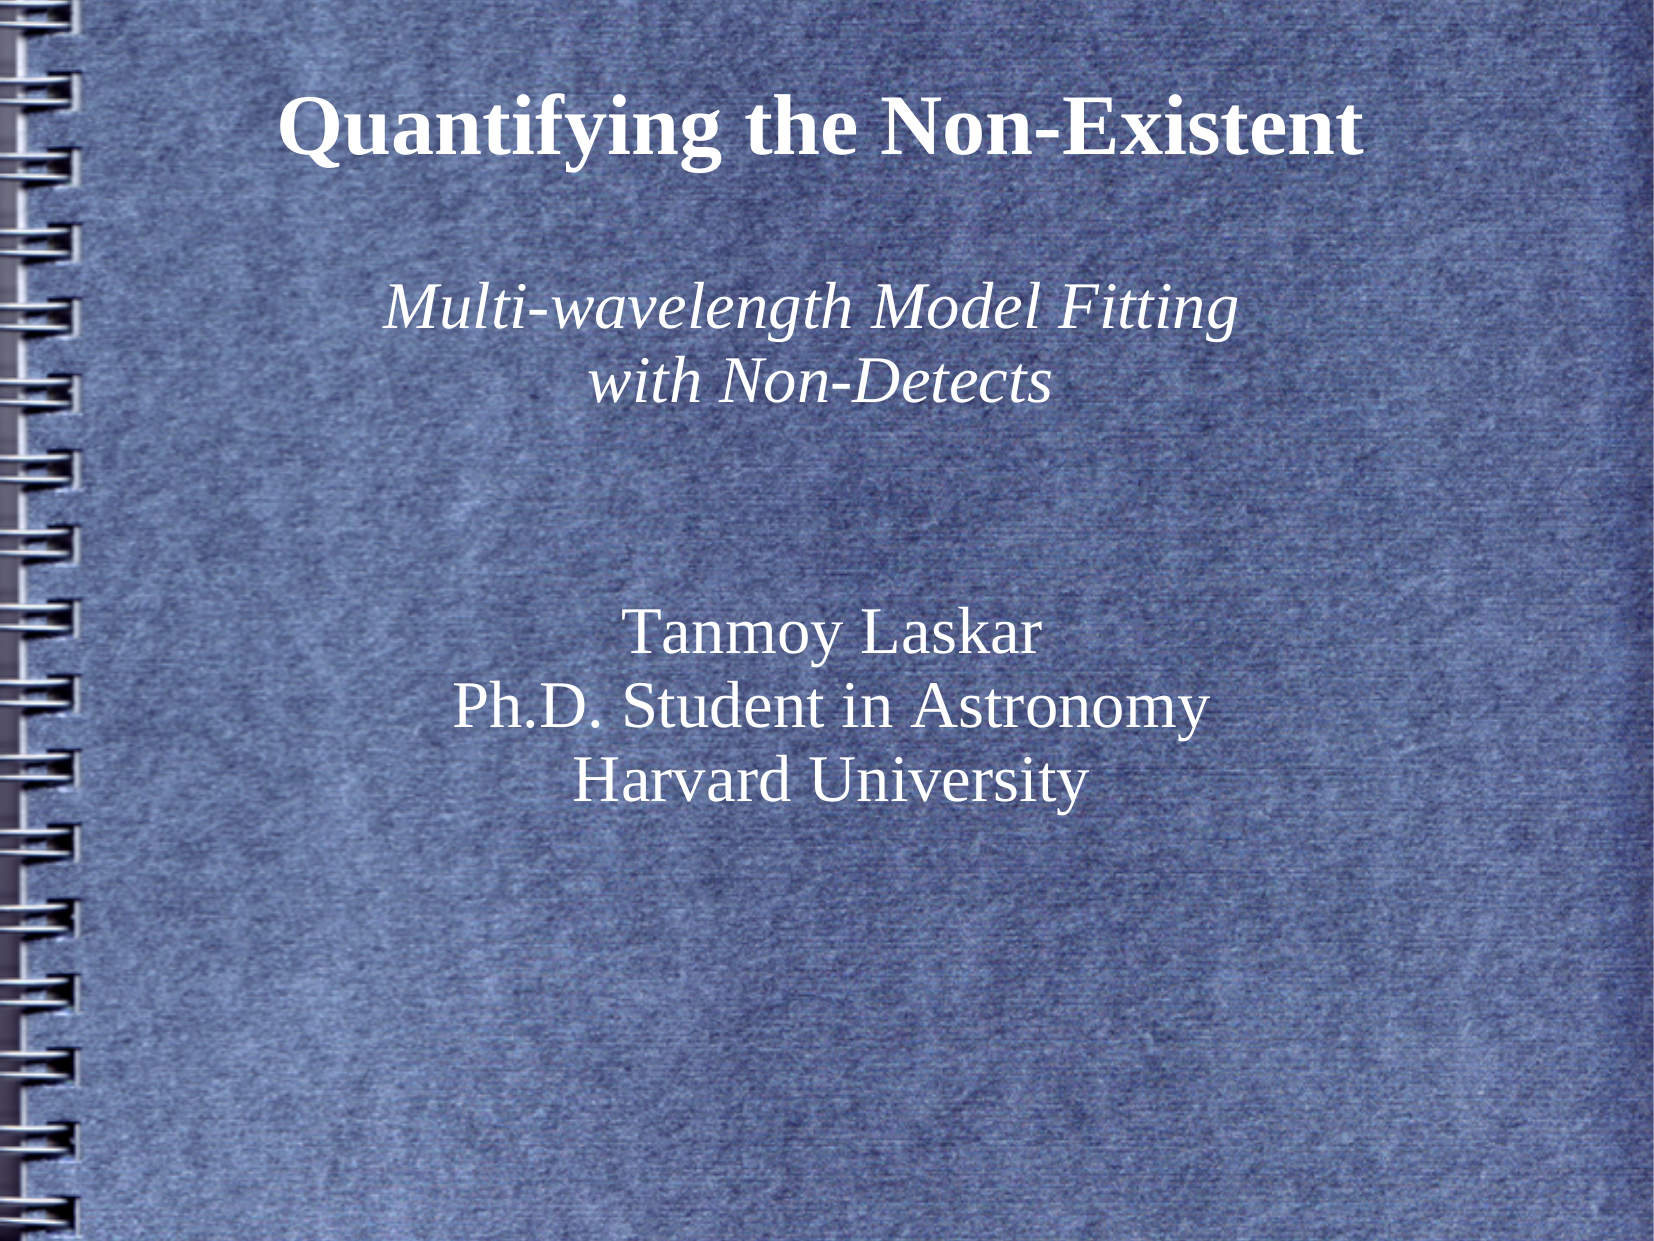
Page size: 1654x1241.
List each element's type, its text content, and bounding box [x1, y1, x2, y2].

picture [0, 0, 1654, 1241]
title Quantifying the Non-Existent Multi-wavelength Model Fitting with Non-Detects [76, 77, 1565, 417]
subtitle Tanmoy Laskar Ph.D. Student in Astronomy Harvard University [88, 344, 1577, 1065]
